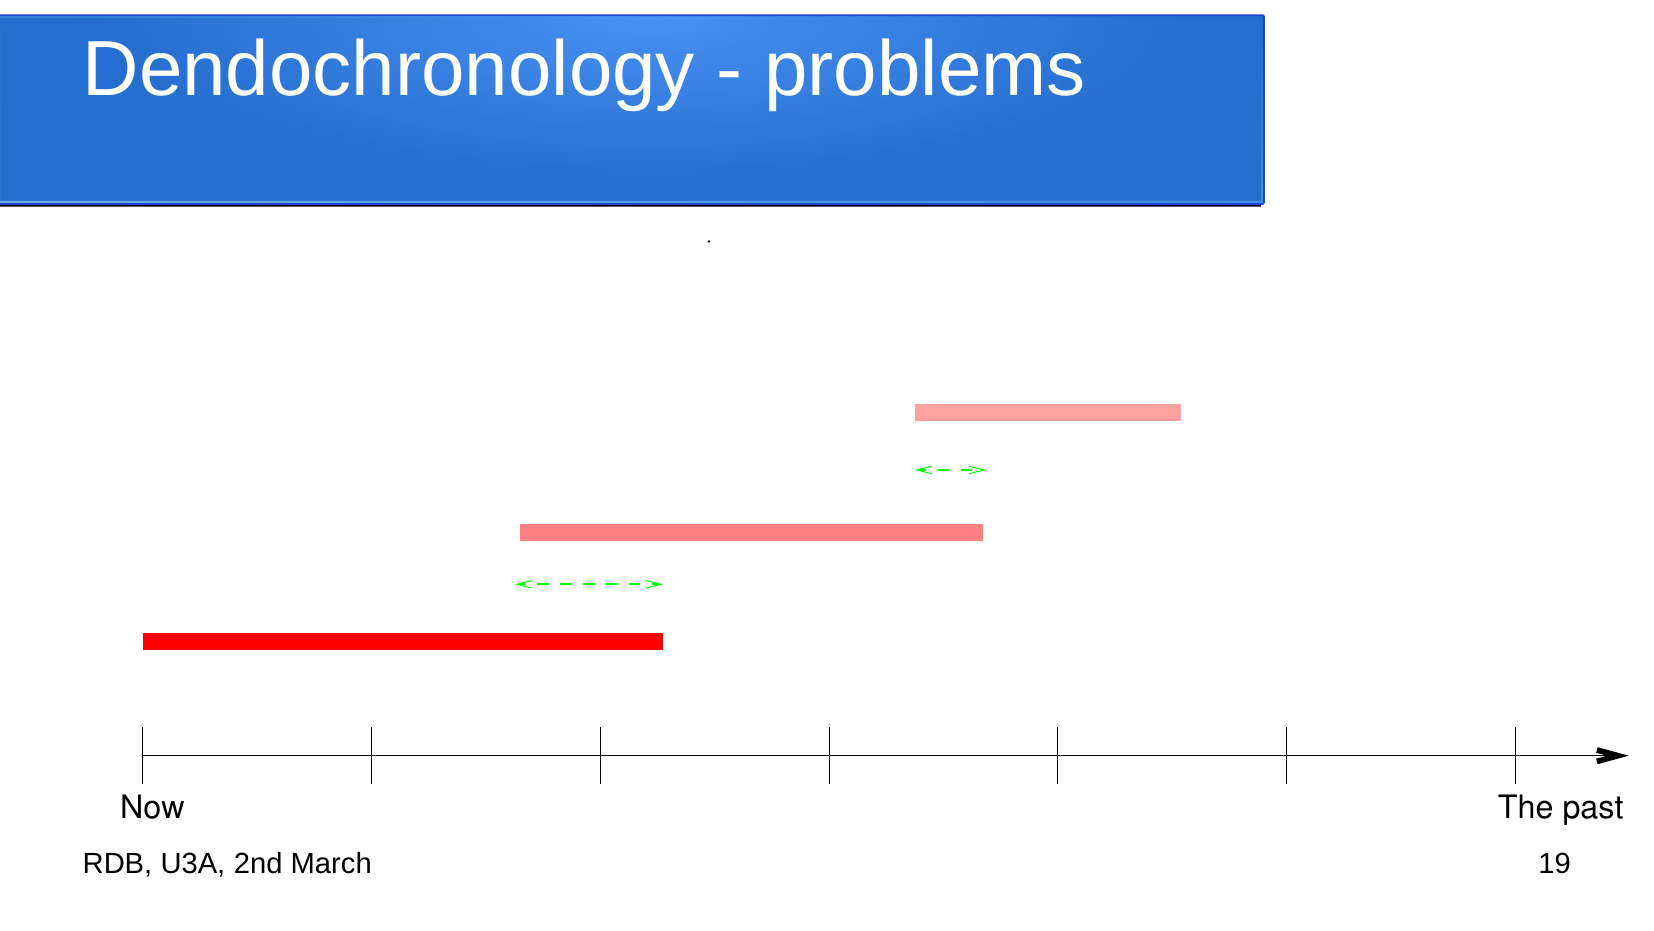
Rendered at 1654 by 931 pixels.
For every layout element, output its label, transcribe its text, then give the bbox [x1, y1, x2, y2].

picture [118, 238, 1633, 827]
title Dendochronology - problems [82, 24, 1235, 200]
